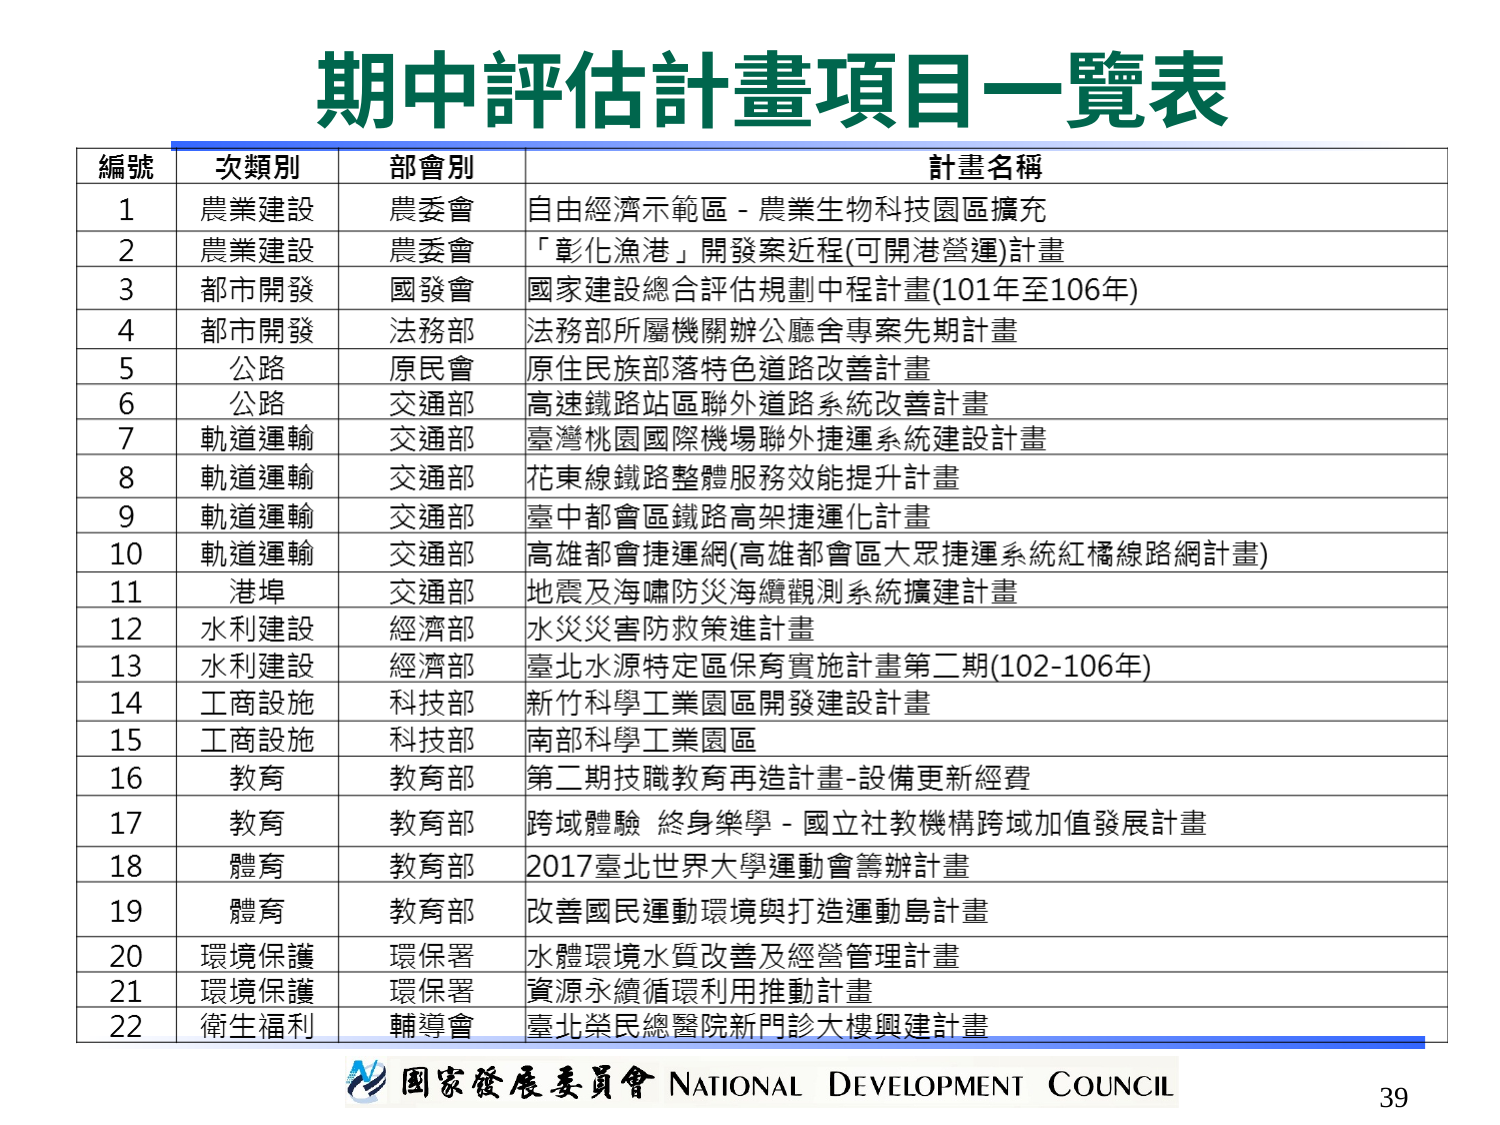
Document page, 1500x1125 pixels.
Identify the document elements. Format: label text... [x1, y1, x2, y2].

text_box 39 [1364, 1070, 1490, 1106]
text_box 期中評估計畫項目一覽表 [135, 31, 1411, 141]
picture [76, 141, 1448, 1061]
